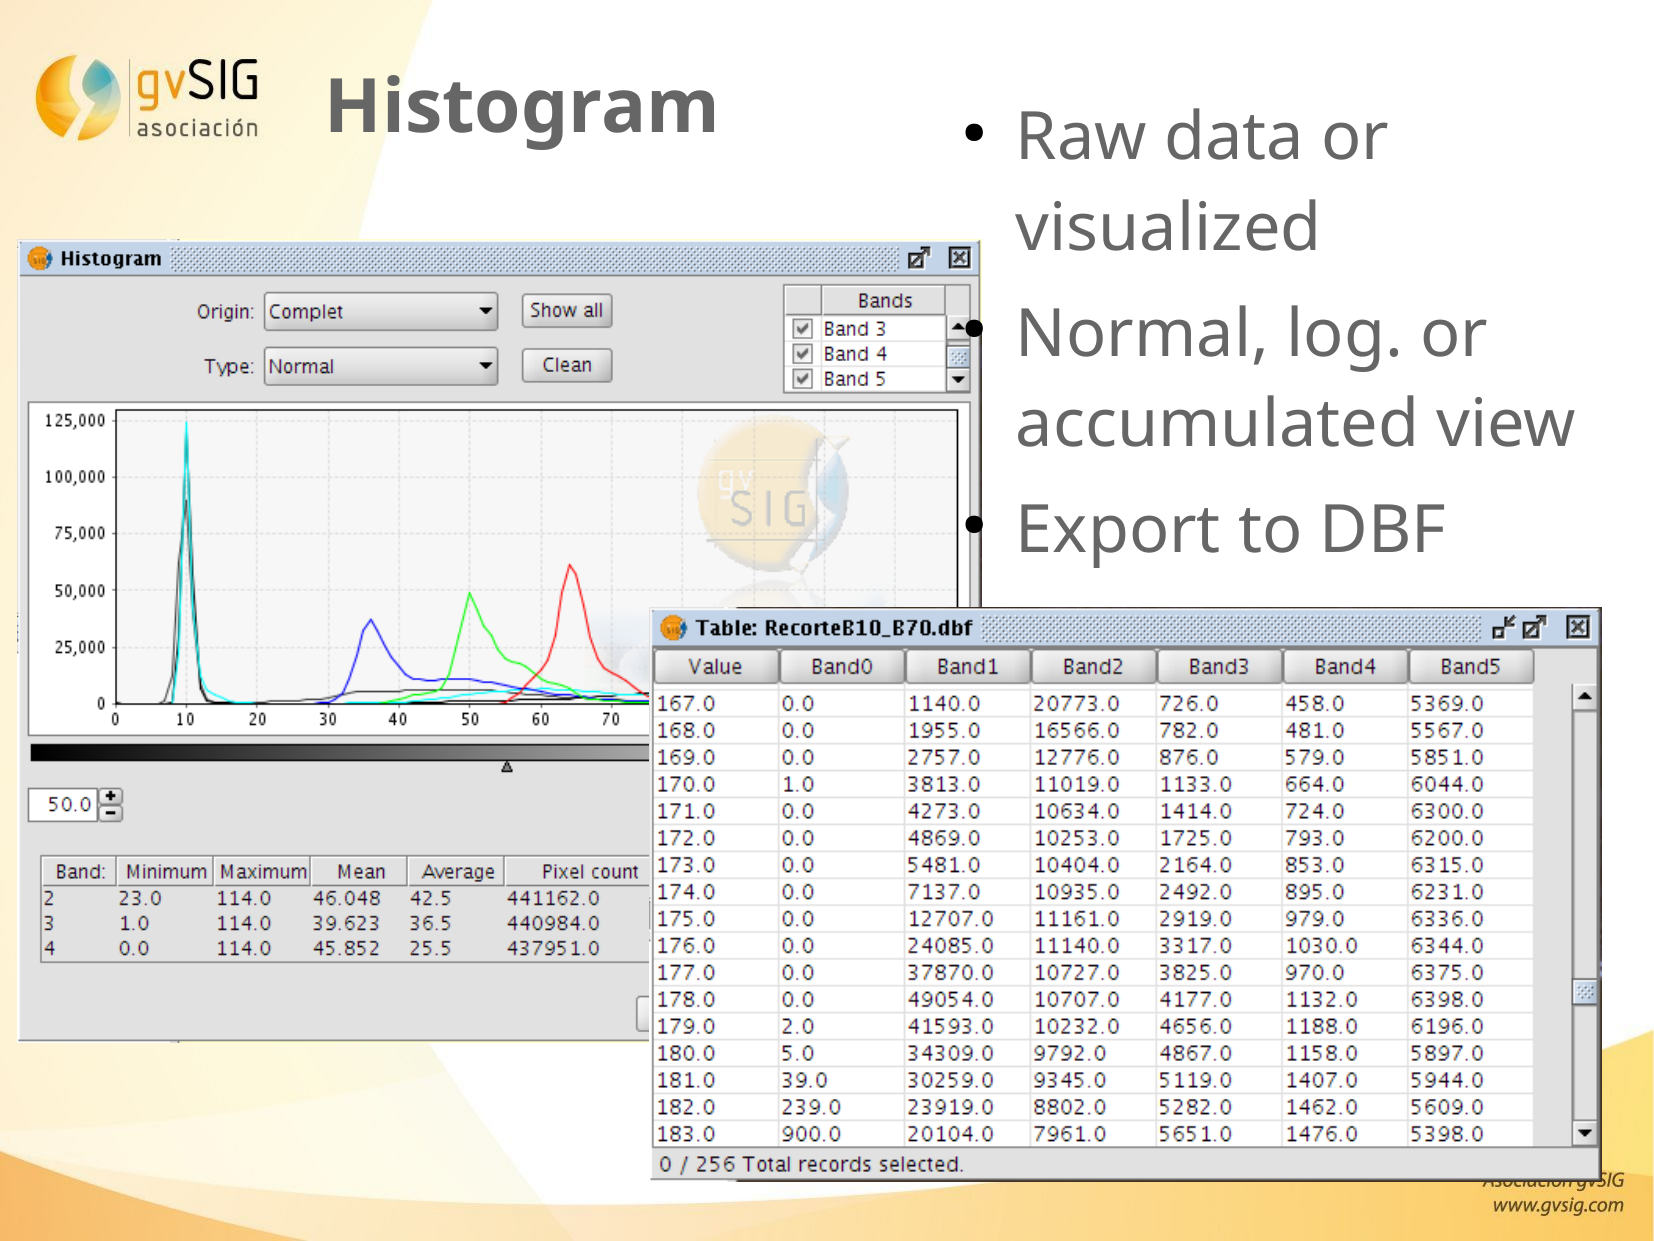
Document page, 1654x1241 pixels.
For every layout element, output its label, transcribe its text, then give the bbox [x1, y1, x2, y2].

list Raw data or visualized Normal, log. or accumulated view Export to DBF [944, 88, 1654, 685]
picture [0, 0, 1654, 1241]
title Histogram [324, 29, 1625, 178]
